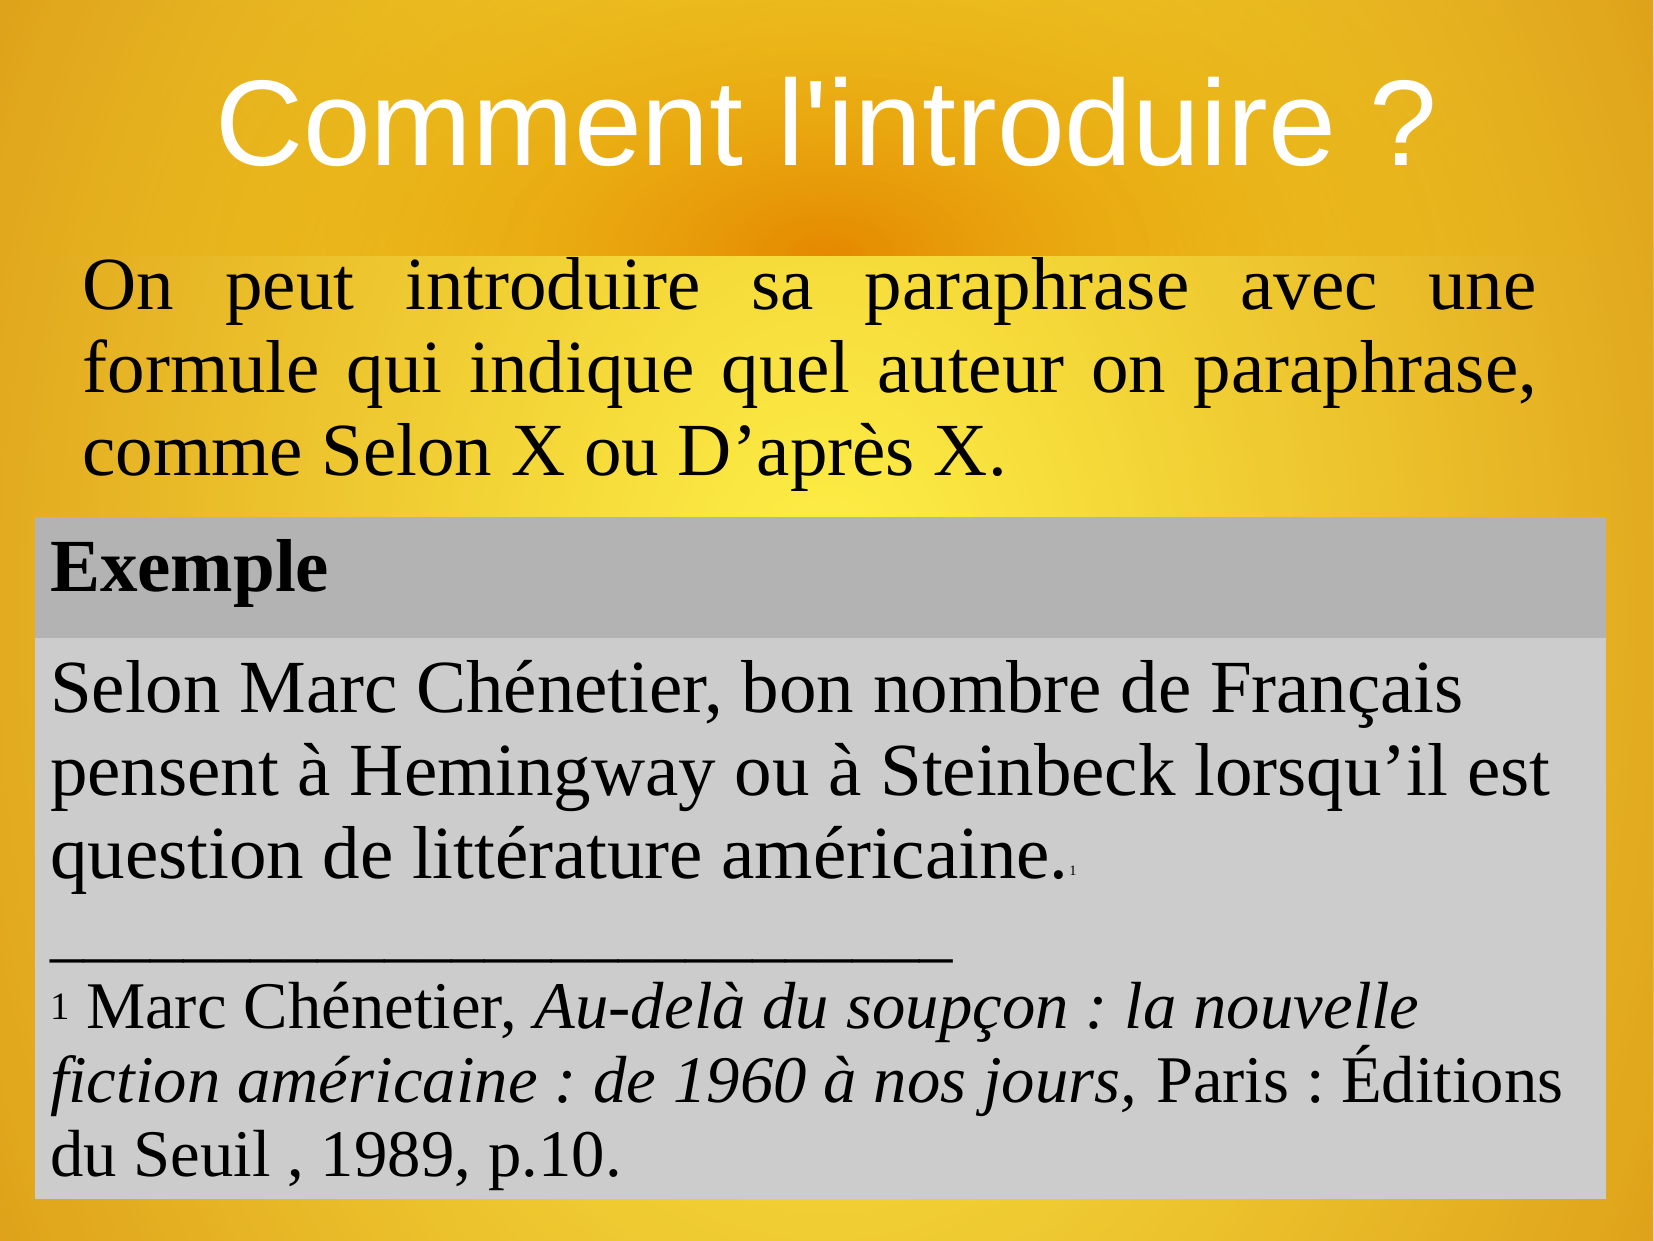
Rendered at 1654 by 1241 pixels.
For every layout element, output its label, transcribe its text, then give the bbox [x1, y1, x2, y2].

list On peut introduire sa paraphrase avec une formule qui indique quel auteur on paraphrase, comme Selon X ou D’après X. [82, 242, 1538, 517]
table_cell Selon Marc Chénetier, bon nombre de Français pensent à Hemingway ou à Steinbeck lorsqu’il est question de littérature américaine.1 ___________________________ 1 Marc Chénetier, Au-delà du soupçon : la nouvelle fiction américaine : de 1960 à nos jours, Paris : Éditions du Seuil , 1989, p.10. [35, 638, 1606, 1199]
table_header Exemple [35, 517, 1606, 638]
title Comment l'introduire ? [82, 19, 1571, 227]
